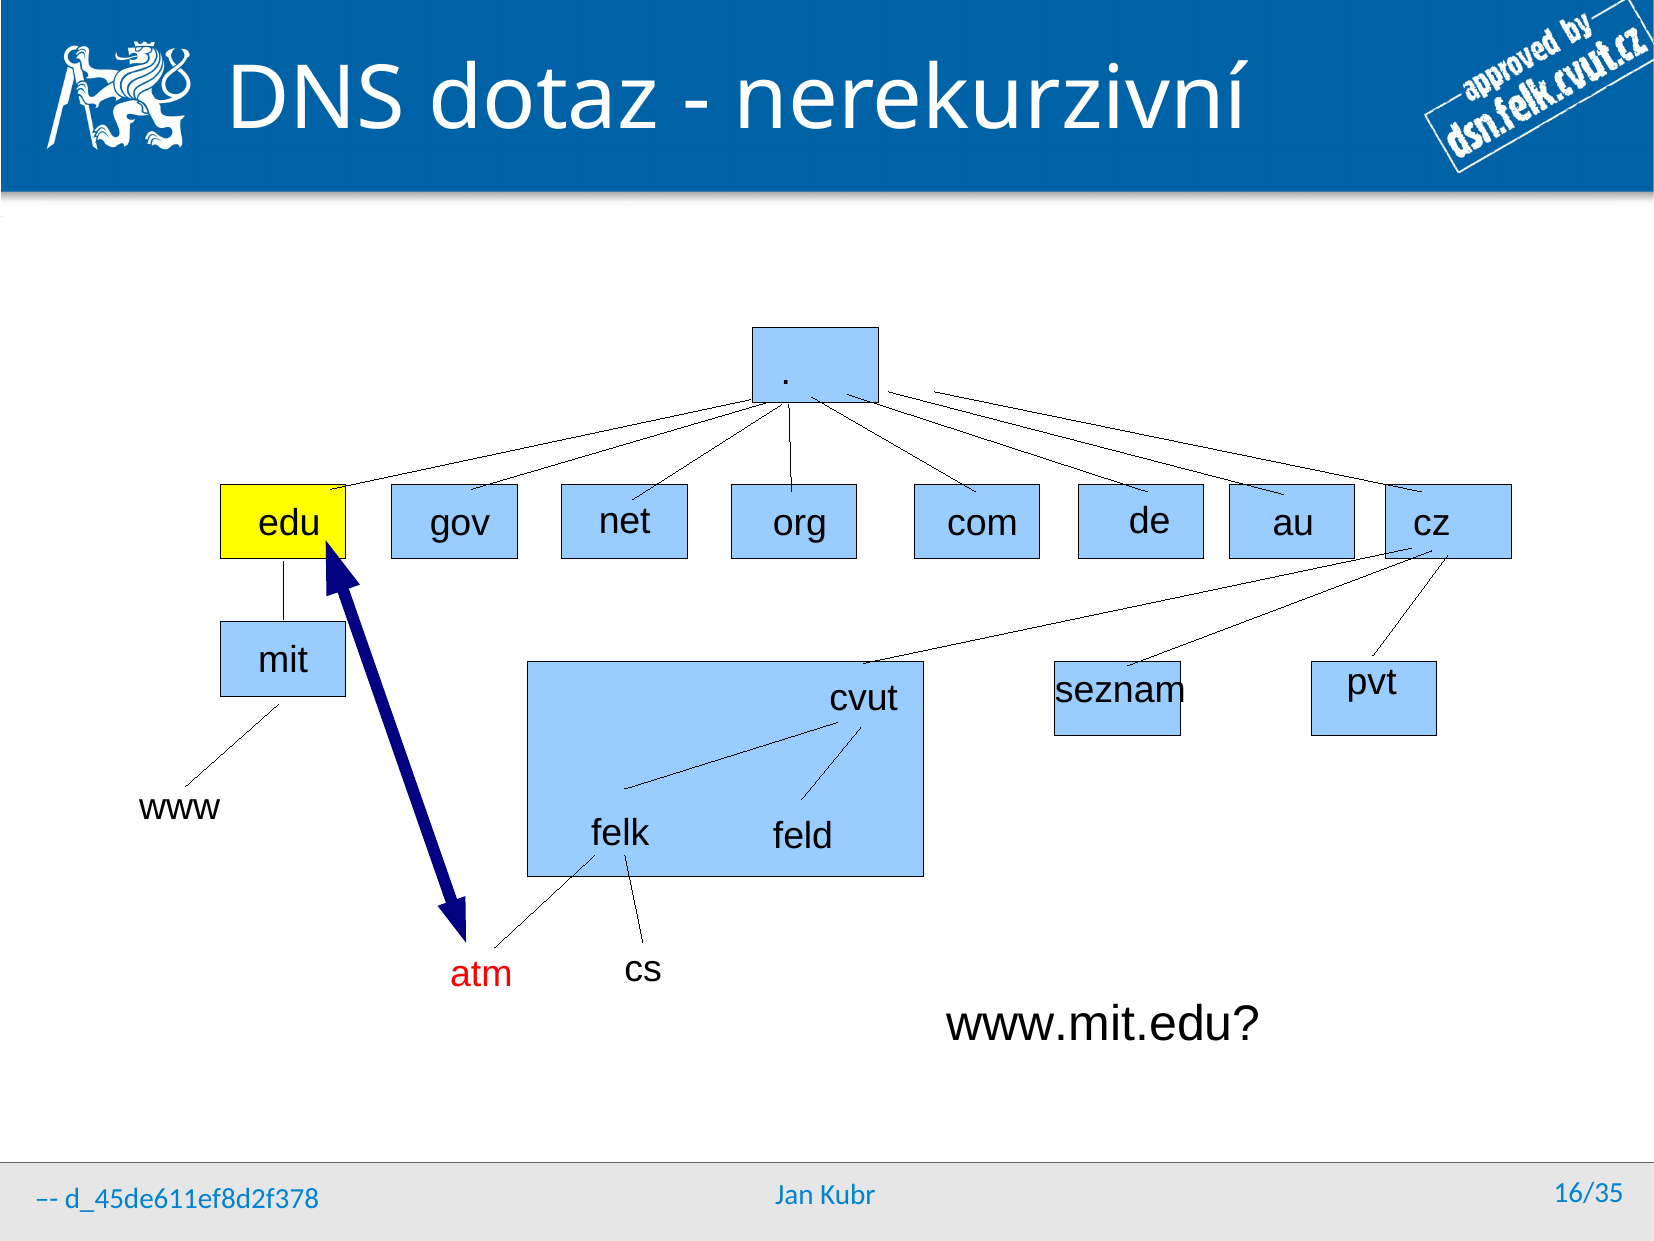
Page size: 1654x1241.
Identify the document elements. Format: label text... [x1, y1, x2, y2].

text_box feld [758, 806, 849, 864]
text_box seznam [1039, 660, 1201, 718]
text_box [1054, 718, 1181, 736]
text_box mit [220, 621, 346, 697]
text_box [731, 484, 857, 559]
text_box felk [576, 804, 665, 862]
text_box [561, 484, 688, 559]
text_box org [758, 494, 842, 552]
text_box com [932, 494, 1033, 552]
text_box . [765, 343, 807, 401]
text_box de [1114, 491, 1186, 549]
text_box [914, 484, 1040, 559]
text_box www.mit.edu? [932, 987, 1276, 1059]
text_box pvt [1331, 653, 1412, 711]
text_box edu [243, 494, 336, 552]
text_box cz [1398, 494, 1466, 552]
text_box [1078, 484, 1204, 559]
text_box au [1257, 494, 1329, 552]
text_box cvut [814, 668, 913, 726]
text_box net [583, 491, 666, 549]
text_box [1311, 661, 1437, 736]
title DNS dotaz - nerekurzivní [225, 0, 1426, 188]
text_box atm [435, 945, 528, 1002]
text_box cs [609, 940, 677, 997]
picture [1, 0, 1654, 217]
text_box [391, 484, 518, 559]
text_box gov [414, 494, 505, 552]
text_box [1385, 484, 1512, 559]
text_box www [124, 778, 236, 836]
text_box [1229, 484, 1355, 559]
text_box [220, 484, 346, 559]
text_box [527, 661, 924, 877]
text_box [752, 327, 879, 403]
